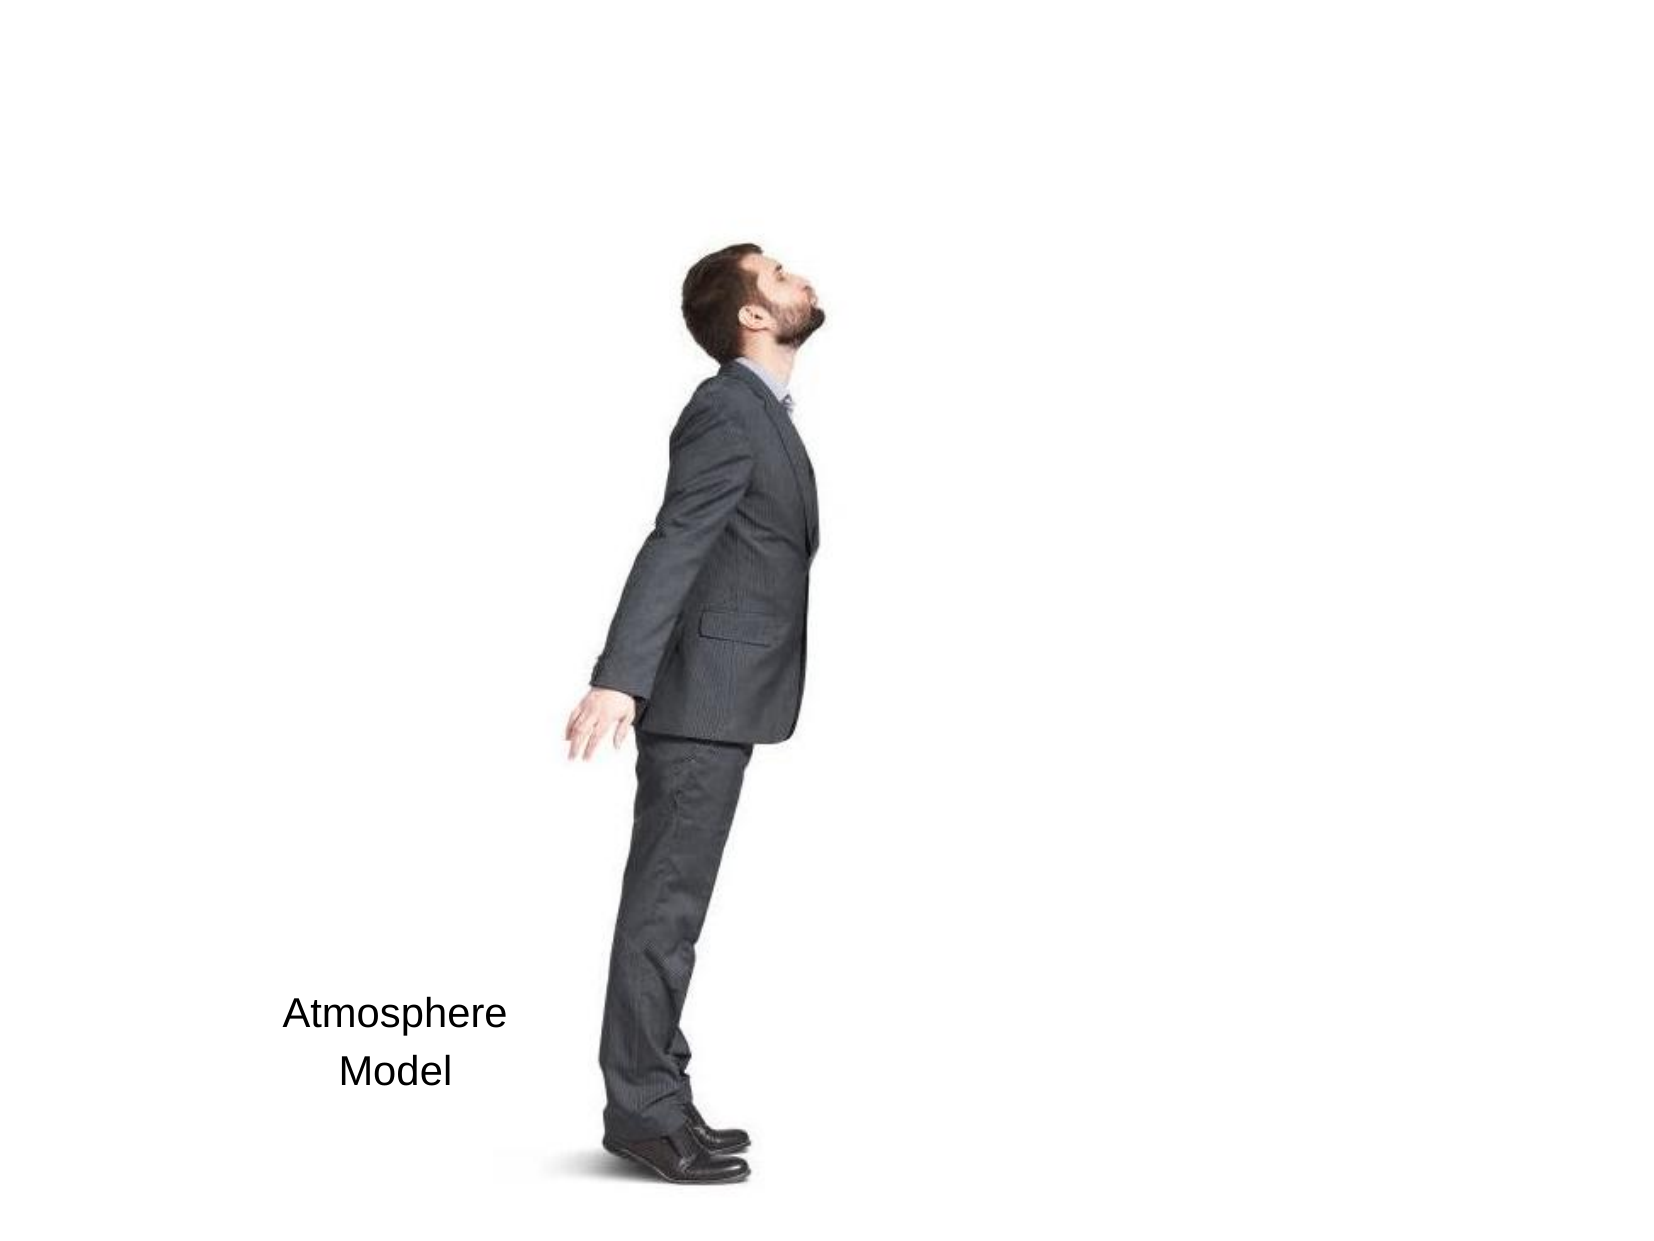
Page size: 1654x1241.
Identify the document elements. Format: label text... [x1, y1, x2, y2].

text_box Atmosphere Model [282, 978, 508, 1094]
picture [493, 193, 945, 1228]
